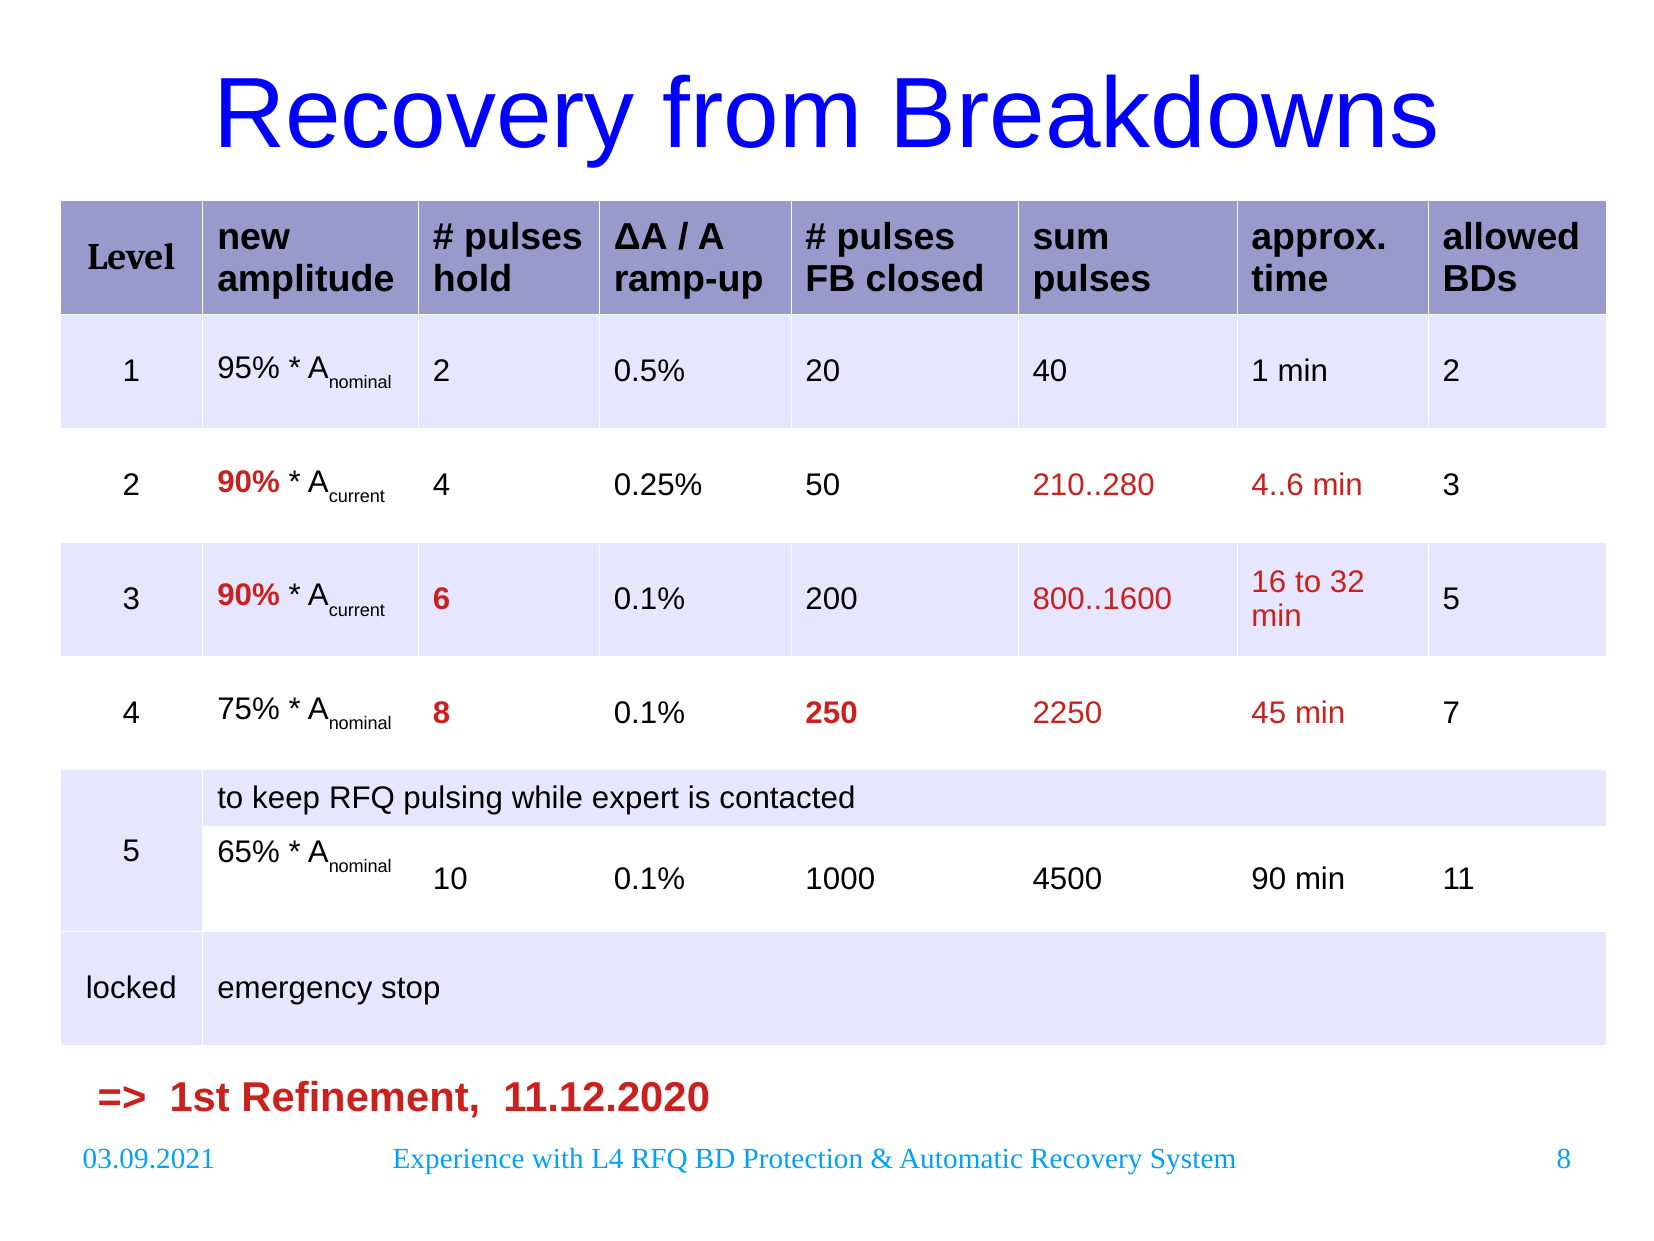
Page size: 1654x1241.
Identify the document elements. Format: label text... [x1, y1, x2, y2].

table_cell 2 [1429, 315, 1606, 428]
table_cell 6 [419, 543, 599, 656]
table_header sum pulses [1019, 201, 1237, 314]
table_cell 5 [1429, 543, 1606, 656]
table_cell emergency stop [203, 932, 1606, 1045]
table_header new amplitude [203, 201, 418, 314]
table_cell 50 [792, 429, 1018, 542]
table_cell 95% * Anominal [203, 315, 418, 428]
table_cell 90 min [1238, 827, 1428, 931]
table_cell 2 [61, 429, 202, 542]
table_cell 250 [792, 657, 1018, 769]
table_cell locked [61, 932, 202, 1045]
table_cell 1000 [792, 827, 1018, 931]
table_cell 5 [61, 770, 202, 931]
table_cell 11 [1429, 827, 1606, 931]
text_box => 1st Refinement, 11.12.2020 [82, 1066, 1095, 1129]
table_header Level [61, 201, 202, 314]
table_cell 40 [1019, 315, 1237, 428]
table_cell 90% * Acurrent [203, 543, 418, 656]
table_cell 4..6 min [1238, 429, 1428, 542]
table_cell 2250 [1019, 657, 1237, 769]
title Recovery from Breakdowns [82, 49, 1571, 178]
table_cell to keep RFQ pulsing while expert is contacted [203, 770, 1606, 826]
table_cell 1 min [1238, 315, 1428, 428]
table_cell 3 [1429, 429, 1606, 542]
table_cell 10 [419, 827, 599, 931]
table_cell 210..280 [1019, 429, 1237, 542]
table_header approx. time [1238, 201, 1428, 314]
table_cell 20 [792, 315, 1018, 428]
table_cell 4 [419, 429, 599, 542]
table_cell 65% * Anominal [203, 827, 418, 931]
table_cell 7 [1429, 657, 1606, 769]
table_cell 200 [792, 543, 1018, 656]
table_cell 4500 [1019, 827, 1237, 931]
table_cell 0.1% [600, 543, 791, 656]
table_header allowed BDs [1429, 201, 1606, 314]
table_cell 4 [61, 657, 202, 769]
table_cell 2 [419, 315, 599, 428]
table_cell 16 to 32 min [1238, 543, 1428, 656]
table_header # pulses hold [419, 201, 599, 314]
table_header ΔA / A ramp-up [600, 201, 791, 314]
table_cell 0.1% [600, 657, 791, 769]
table_cell 75% * Anominal [203, 657, 418, 769]
table_cell 0.1% [600, 827, 791, 931]
table_cell 0.5% [600, 315, 791, 428]
table_cell 8 [419, 657, 599, 769]
table_cell 0.25% [600, 429, 791, 542]
table_cell 3 [61, 543, 202, 656]
table_header # pulses FB closed [792, 201, 1018, 314]
table_cell 90% * Acurrent [203, 429, 418, 542]
table_cell 45 min [1238, 657, 1428, 769]
table_cell 800..1600 [1019, 543, 1237, 656]
table_cell 1 [61, 315, 202, 428]
